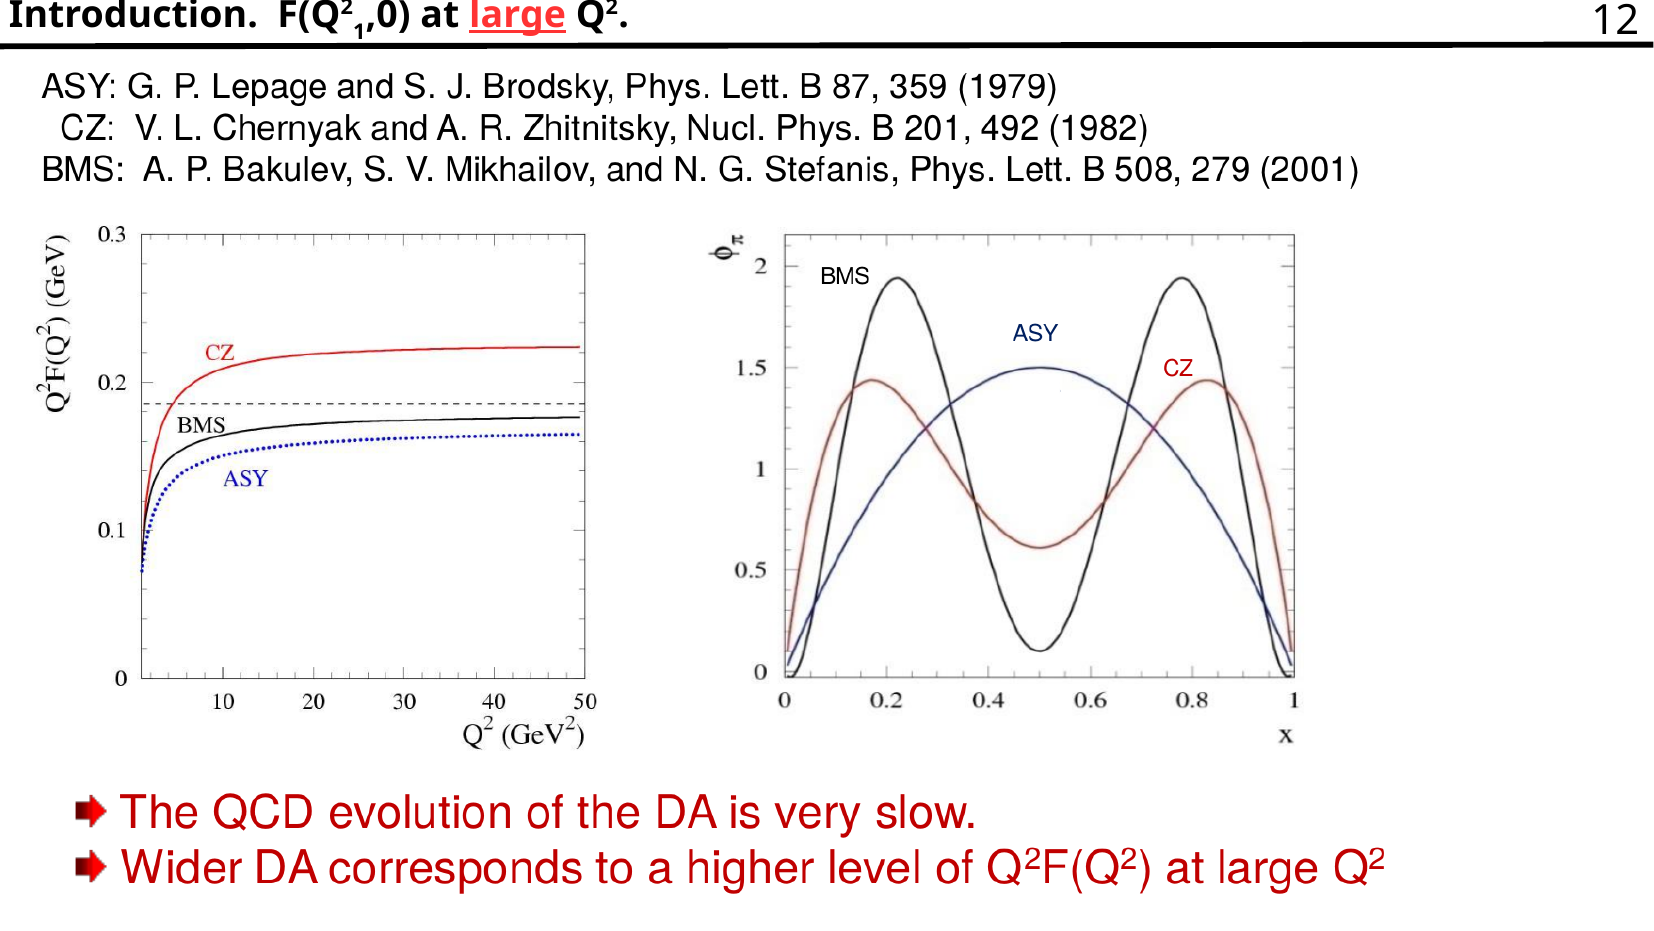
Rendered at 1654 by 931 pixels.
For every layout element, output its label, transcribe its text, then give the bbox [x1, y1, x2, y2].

text_box Introduction. F(Q21,0) at large Q2. [0, 0, 1306, 43]
picture [31, 58, 1400, 898]
text_box Introduction. F(Q21,0) at large Q2. [0, 48, 1306, 57]
text_box 12 [1576, 0, 1654, 54]
